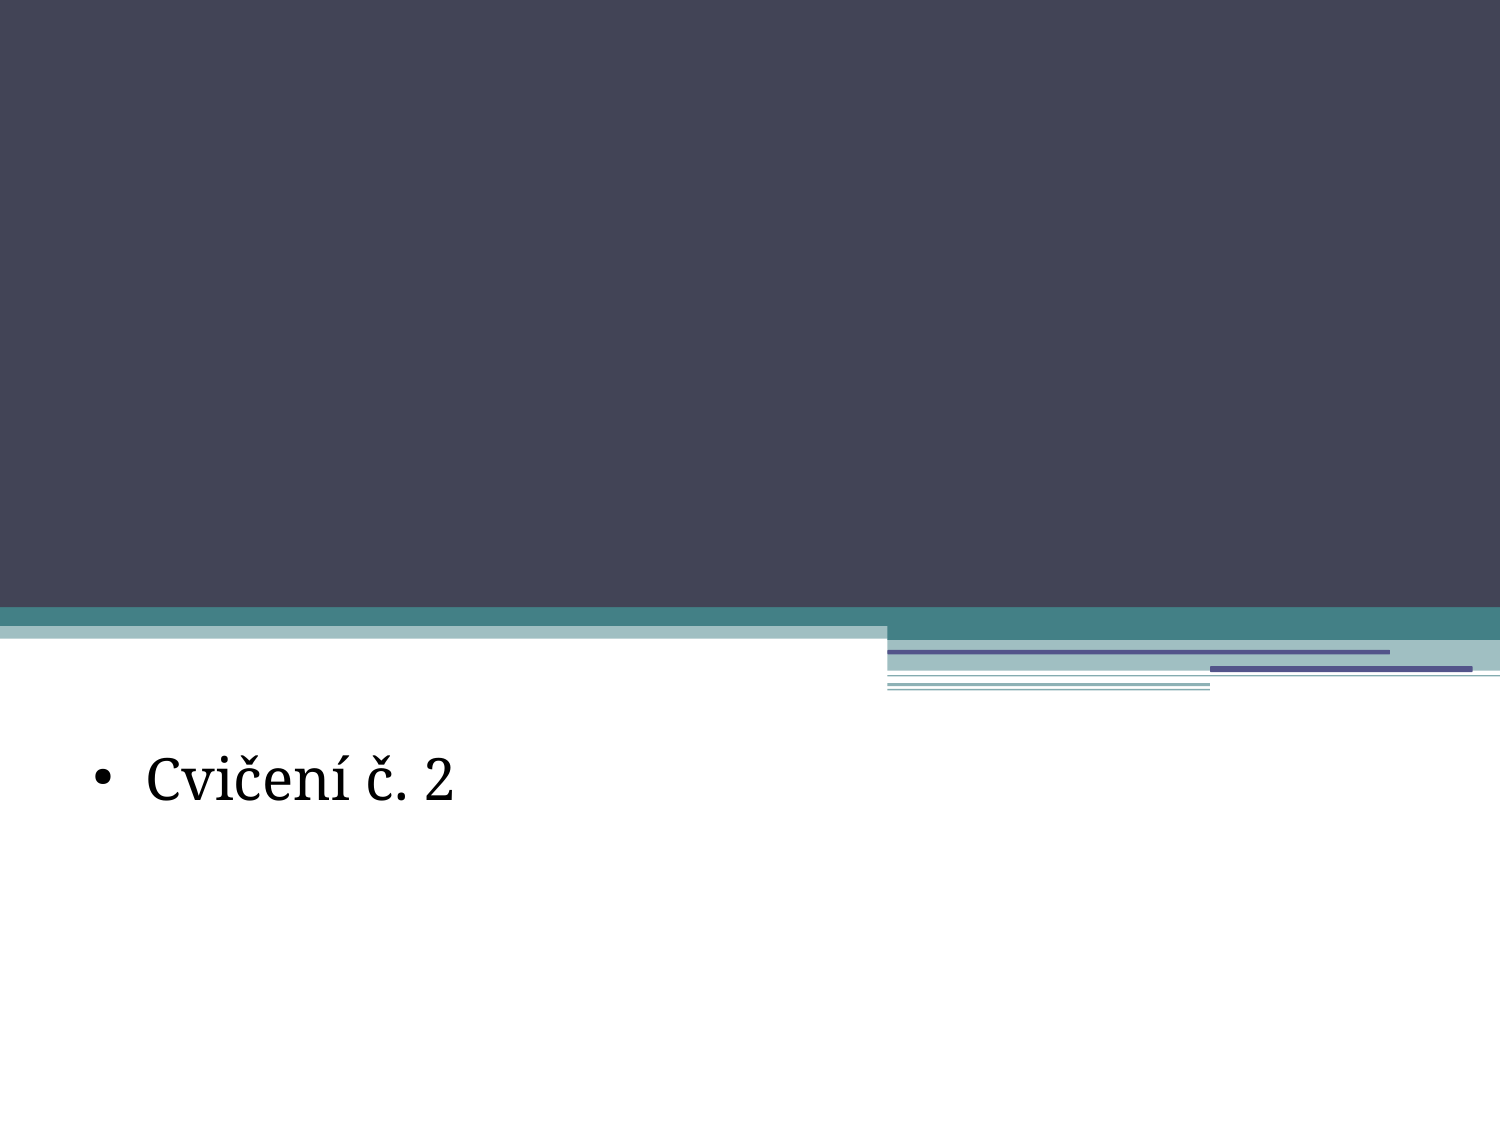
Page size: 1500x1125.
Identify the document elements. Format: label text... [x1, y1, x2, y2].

list Cvičení č. 2 [75, 738, 1425, 1006]
